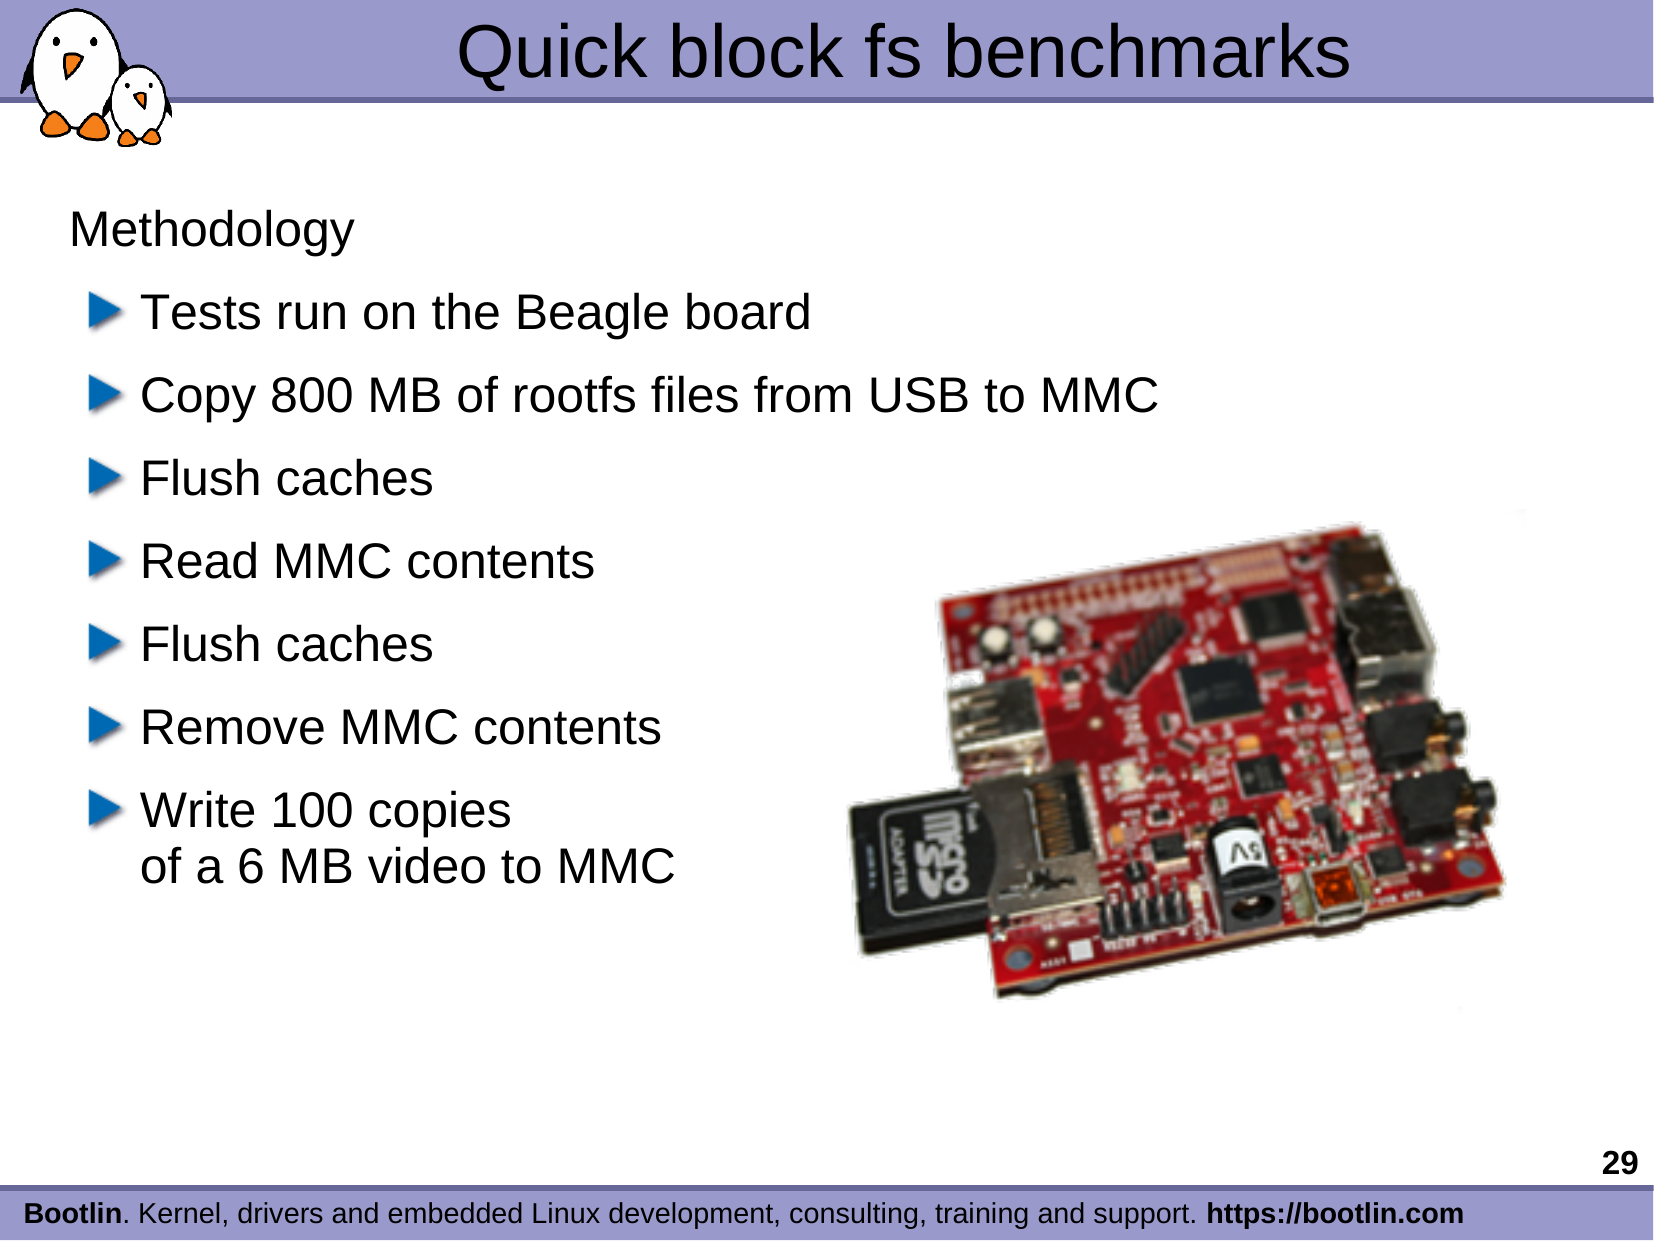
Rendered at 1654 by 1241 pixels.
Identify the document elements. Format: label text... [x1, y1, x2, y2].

picture [20, 8, 172, 147]
title Quick block fs benchmarks [178, 5, 1631, 97]
picture [834, 509, 1526, 1014]
list Methodology Tests run on the Beagle board Copy 800 MB of rootfs files from USB to MMC Flush caches Read MMC contents Flush caches Remove MMC contents Write 100 copies of a 6 MB video to MMC [68, 201, 1592, 1118]
